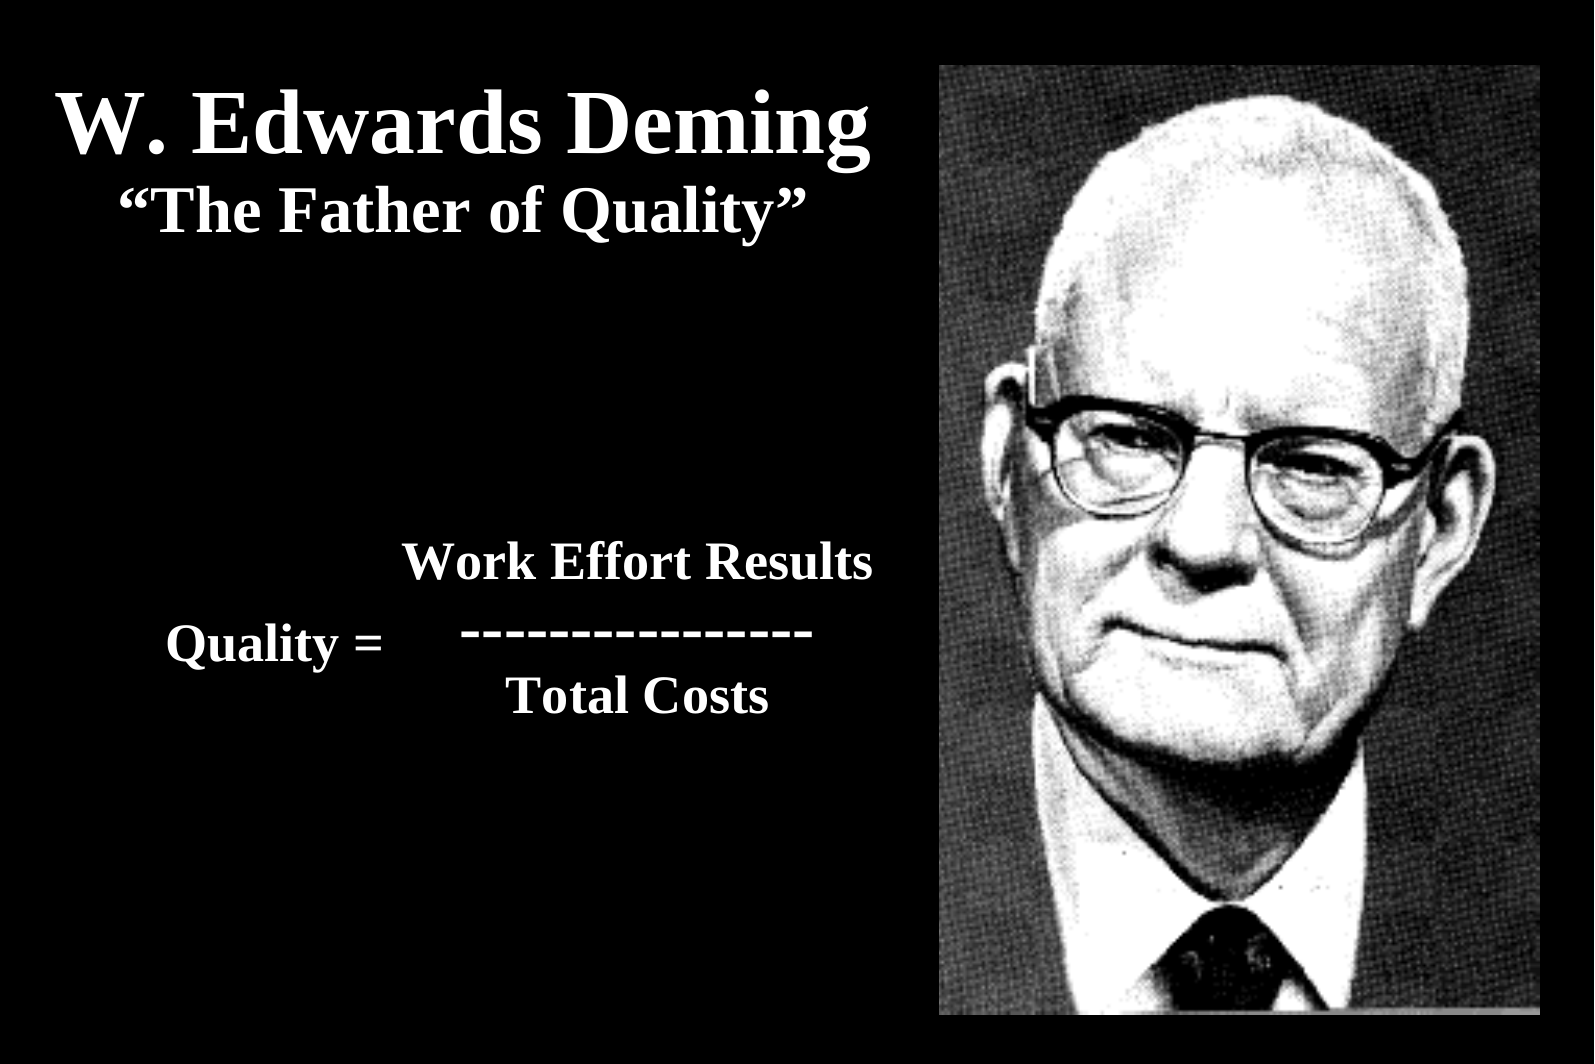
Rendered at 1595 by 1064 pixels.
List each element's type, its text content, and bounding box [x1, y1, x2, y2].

text_box Quality = [138, 601, 396, 686]
text_box Work Effort Results ---------------- Total Costs [396, 531, 879, 728]
picture [939, 65, 1540, 1015]
text_box W. Edwards Deming “The Father of Quality” [54, 71, 893, 282]
